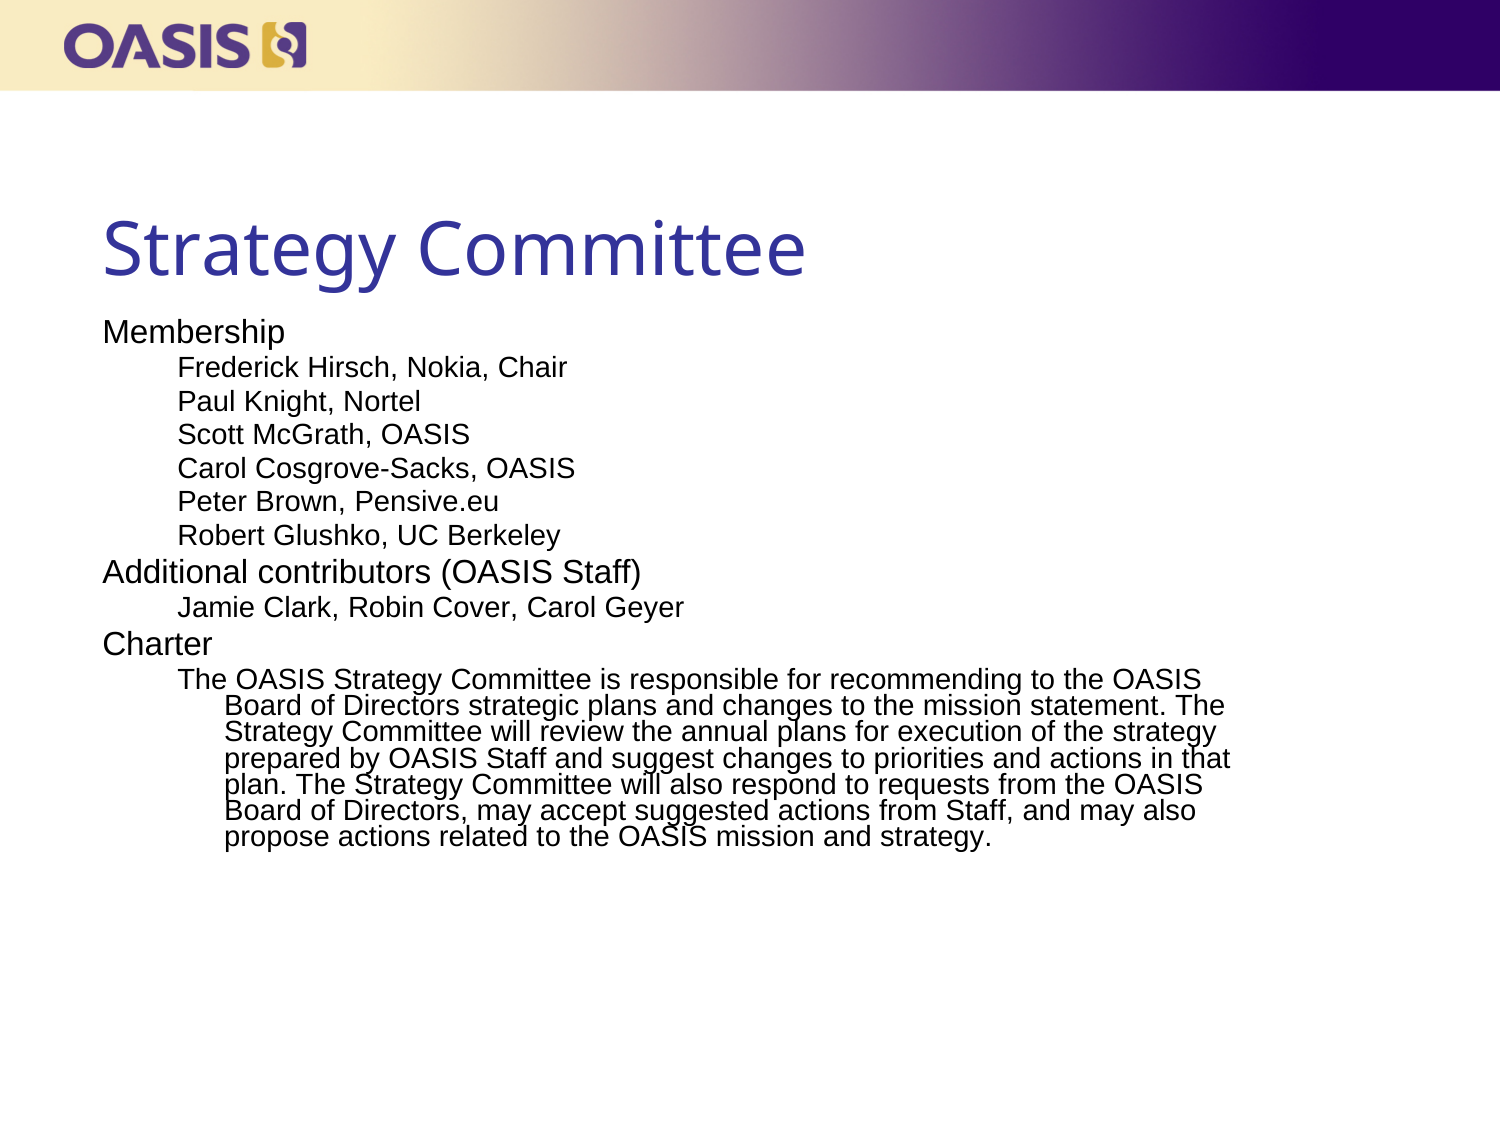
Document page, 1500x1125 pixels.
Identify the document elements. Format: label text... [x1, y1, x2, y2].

list Membership Frederick Hirsch, Nokia, Chair Paul Knight, Nortel Scott McGrath, OASIS Carol Cosgrove-Sacks, OASIS Peter Brown, Pensive.eu Robert Glushko, UC Berkeley Additional contributors (OASIS Staff)‏ Jamie Clark, Robin Cover, Carol Geyer Charter The OASIS Strategy Committee is responsible for recommending to the OASIS Board of Directors strategic plans and changes to the mission statement. The Strategy Committee will review the annual plans for execution of the strategy prepared by OASIS Staff and suggest changes to priorities and actions in that plan. The Strategy Committee will also respond to requests from the OASIS Board of Directors, may accept suggested actions from Staff, and may also propose actions related to the OASIS mission and strategy. [87, 312, 1263, 997]
title Strategy Committee [87, 112, 1238, 300]
picture [0, 0, 1500, 1125]
